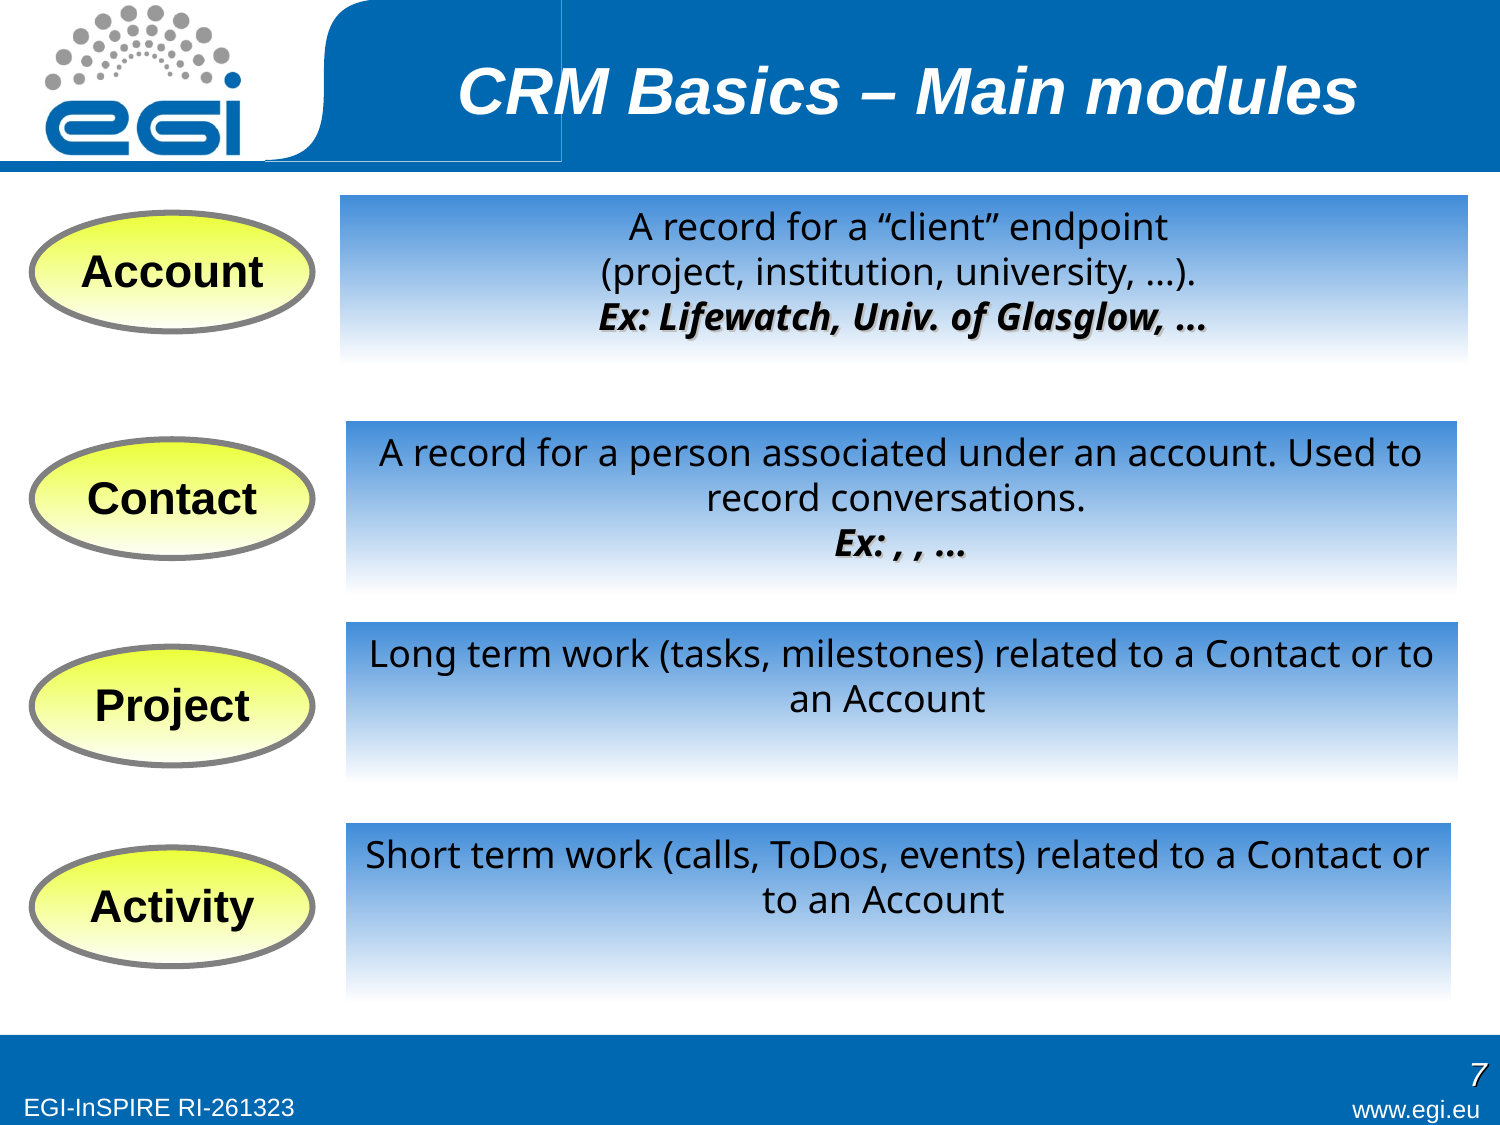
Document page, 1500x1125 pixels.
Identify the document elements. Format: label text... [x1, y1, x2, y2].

text_box Account [31, 212, 313, 332]
text_box Project [31, 646, 313, 766]
text_box Short term work (calls, ToDos, events) related to a Contact or to an Account [346, 823, 1450, 1002]
text_box Contact [31, 439, 313, 559]
text_box A record for a person associated under an account. Used to record conversations. Ex: , , ... [346, 421, 1457, 594]
text_box CRM Basics – Main modules [309, 40, 1500, 136]
text_box Long term work (tasks, milestones) related to a Contact or to an Account [346, 622, 1458, 783]
picture [0, 0, 265, 161]
text_box Activity [31, 847, 313, 967]
text_box A record for a “client” endpoint (project, institution, university, …). Ex: Lifewatch, Univ. of Glasglow, ... [340, 195, 1468, 364]
